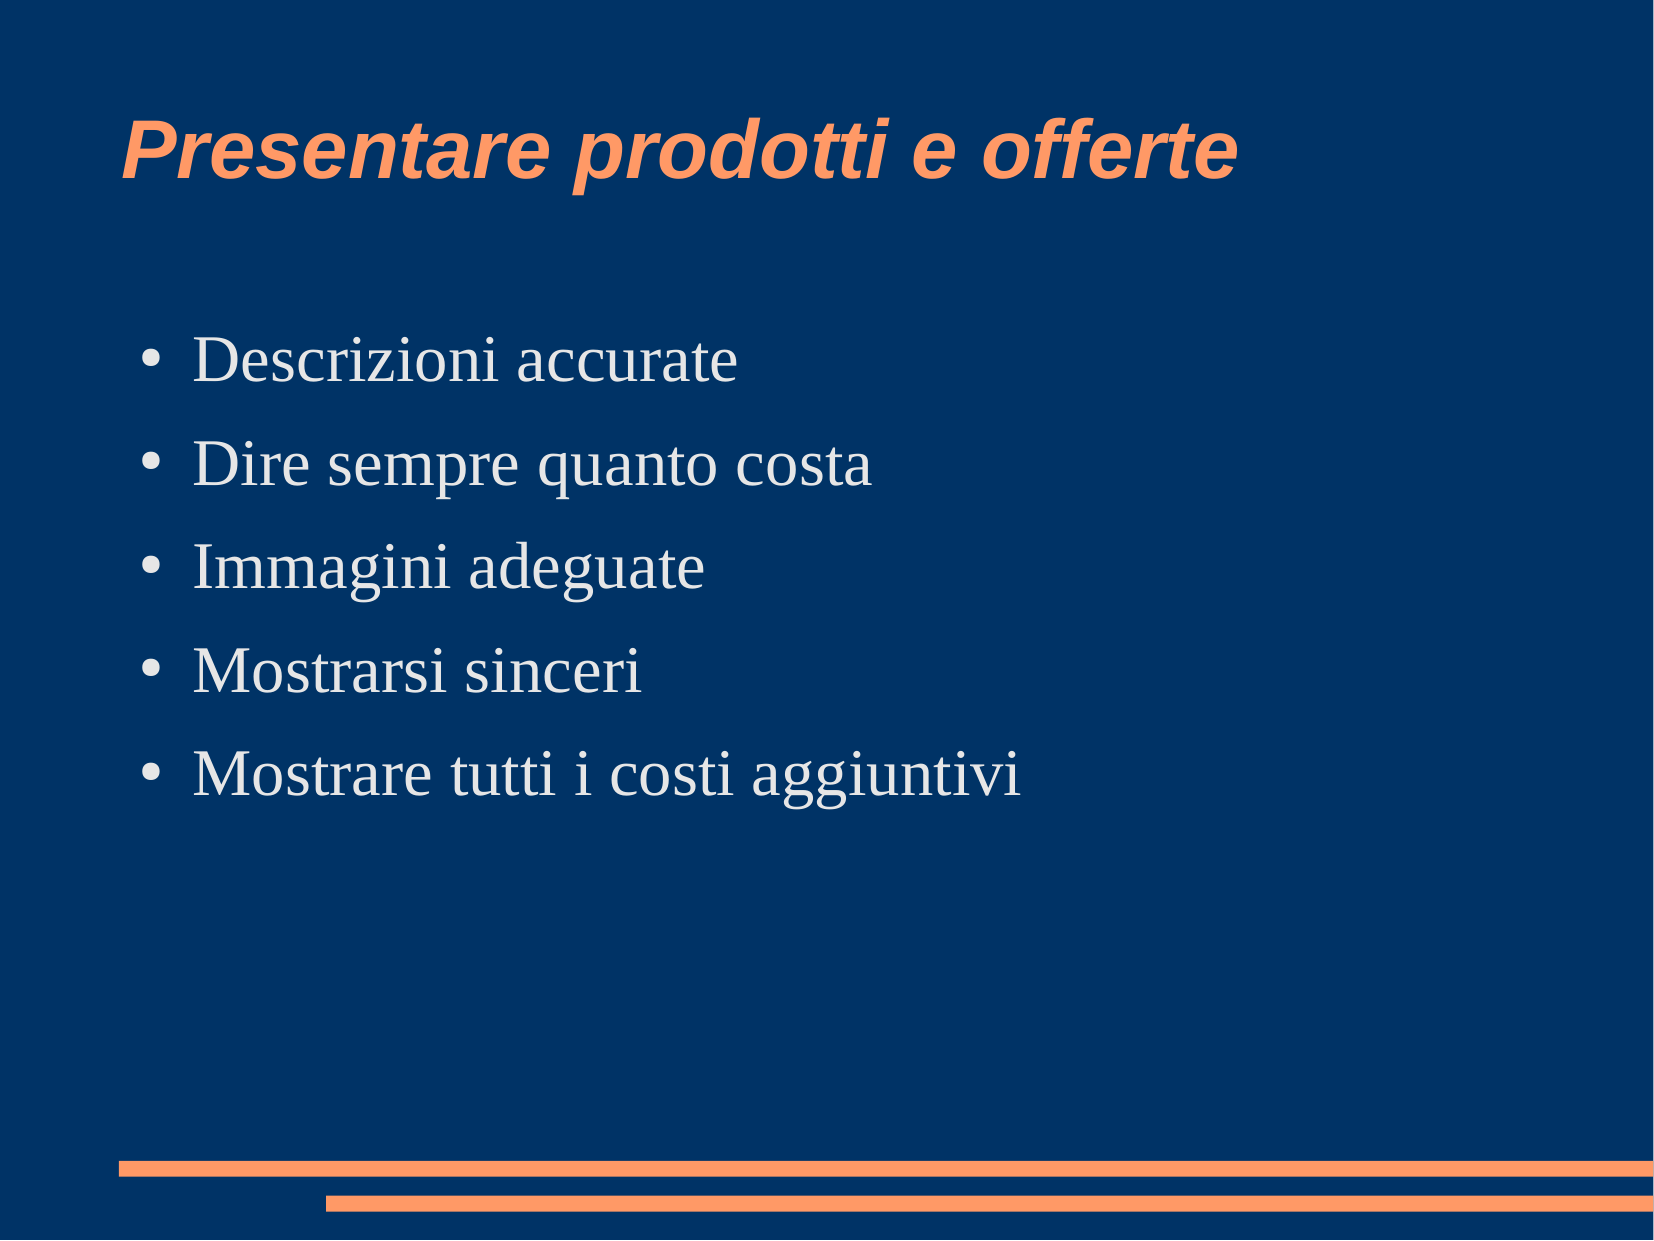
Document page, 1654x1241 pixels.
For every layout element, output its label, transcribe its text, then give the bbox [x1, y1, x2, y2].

title Presentare prodotti e offerte [121, 53, 1534, 246]
list Descrizioni accurate Dire sempre quanto costa Immagini adeguate Mostrarsi sinceri Mostrare tutti i costi aggiuntivi [121, 322, 1561, 1118]
